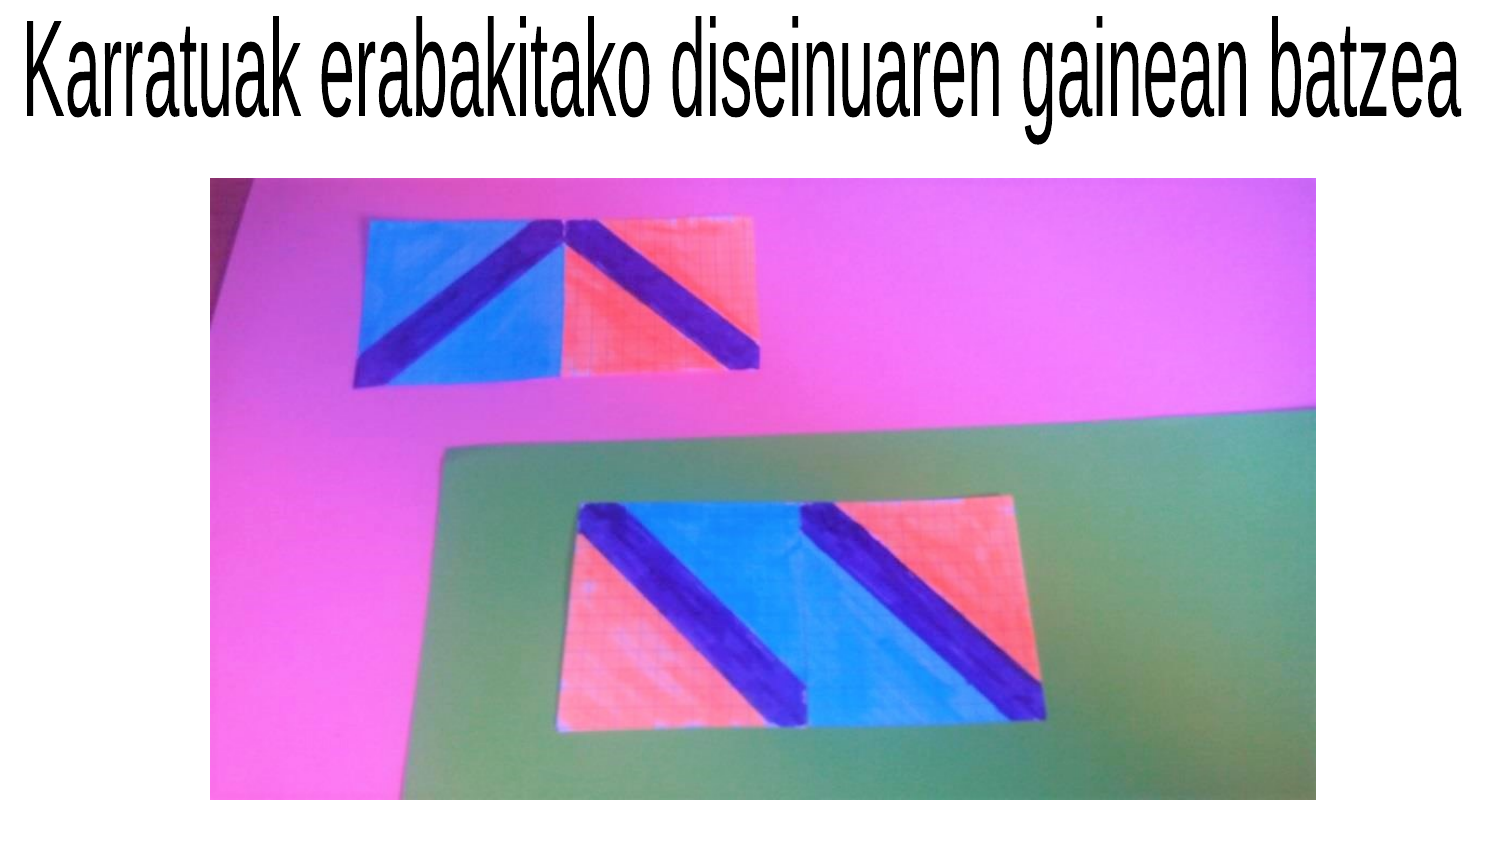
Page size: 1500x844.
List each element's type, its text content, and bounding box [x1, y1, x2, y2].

text_box Karratuak erabakitako diseinuaren gainean batzea [104, 41, 122, 116]
text_box Karratuak erabakitako diseinuaren gainean batzea [1181, 41, 1215, 118]
text_box Karratuak erabakitako diseinuaren gainean batzea [1340, 26, 1357, 117]
picture [210, 178, 1316, 801]
text_box Karratuak erabakitako diseinuaren gainean batzea [273, 16, 302, 116]
text_box Karratuak erabakitako diseinuaren gainean batzea [359, 41, 376, 116]
text_box Karratuak erabakitako diseinuaren gainean batzea [1023, 41, 1053, 145]
text_box Karratuak erabakitako diseinuaren gainean batzea [842, 43, 870, 118]
text_box Karratuak erabakitako diseinuaren gainean batzea [876, 41, 910, 118]
text_box Karratuak erabakitako diseinuaren gainean batzea [126, 41, 143, 116]
text_box Karratuak erabakitako diseinuaren gainean batzea [1306, 41, 1340, 118]
text_box Karratuak erabakitako diseinuaren gainean batzea [914, 41, 931, 116]
text_box Karratuak erabakitako diseinuaren gainean batzea [378, 41, 413, 118]
text_box Karratuak erabakitako diseinuaren gainean batzea [1359, 42, 1387, 116]
text_box Karratuak erabakitako diseinuaren gainean batzea [971, 41, 999, 116]
text_box Karratuak erabakitako diseinuaren gainean batzea [754, 41, 786, 118]
text_box Karratuak erabakitako diseinuaren gainean batzea [487, 16, 516, 116]
text_box Karratuak erabakitako diseinuaren gainean batzea [450, 41, 484, 118]
text_box Karratuak erabakitako diseinuaren gainean batzea [67, 41, 101, 118]
text_box Karratuak erabakitako diseinuaren gainean batzea [721, 41, 750, 118]
text_box Karratuak erabakitako diseinuaren gainean batzea [27, 21, 65, 116]
text_box Karratuak erabakitako diseinuaren gainean batzea [180, 26, 197, 117]
text_box Karratuak erabakitako diseinuaren gainean batzea [1218, 41, 1246, 116]
text_box Karratuak erabakitako diseinuaren gainean batzea [550, 41, 584, 118]
text_box Karratuak erabakitako diseinuaren gainean batzea [1111, 41, 1139, 116]
text_box Karratuak erabakitako diseinuaren gainean batzea [618, 41, 650, 118]
text_box Karratuak erabakitako diseinuaren gainean batzea [1059, 41, 1093, 118]
text_box Karratuak erabakitako diseinuaren gainean batzea [806, 41, 835, 116]
text_box Karratuak erabakitako diseinuaren gainean batzea [531, 26, 548, 117]
text_box Karratuak erabakitako diseinuaren gainean batzea [201, 43, 229, 118]
text_box Karratuak erabakitako diseinuaren gainean batzea [933, 41, 965, 118]
text_box Karratuak erabakitako diseinuaren gainean batzea [321, 41, 352, 118]
text_box Karratuak erabakitako diseinuaren gainean batzea [672, 16, 702, 118]
text_box Karratuak erabakitako diseinuaren gainean batzea [416, 16, 446, 118]
text_box Karratuak erabakitako diseinuaren gainean batzea [1392, 41, 1423, 118]
text_box Karratuak erabakitako diseinuaren gainean batzea [146, 41, 180, 118]
text_box Karratuak erabakitako diseinuaren gainean batzea [1428, 41, 1462, 118]
text_box Karratuak erabakitako diseinuaren gainean batzea [588, 16, 617, 116]
text_box Karratuak erabakitako diseinuaren gainean batzea [235, 41, 269, 118]
text_box Karratuak erabakitako diseinuaren gainean batzea [1271, 16, 1301, 118]
text_box Karratuak erabakitako diseinuaren gainean batzea [1145, 41, 1176, 118]
